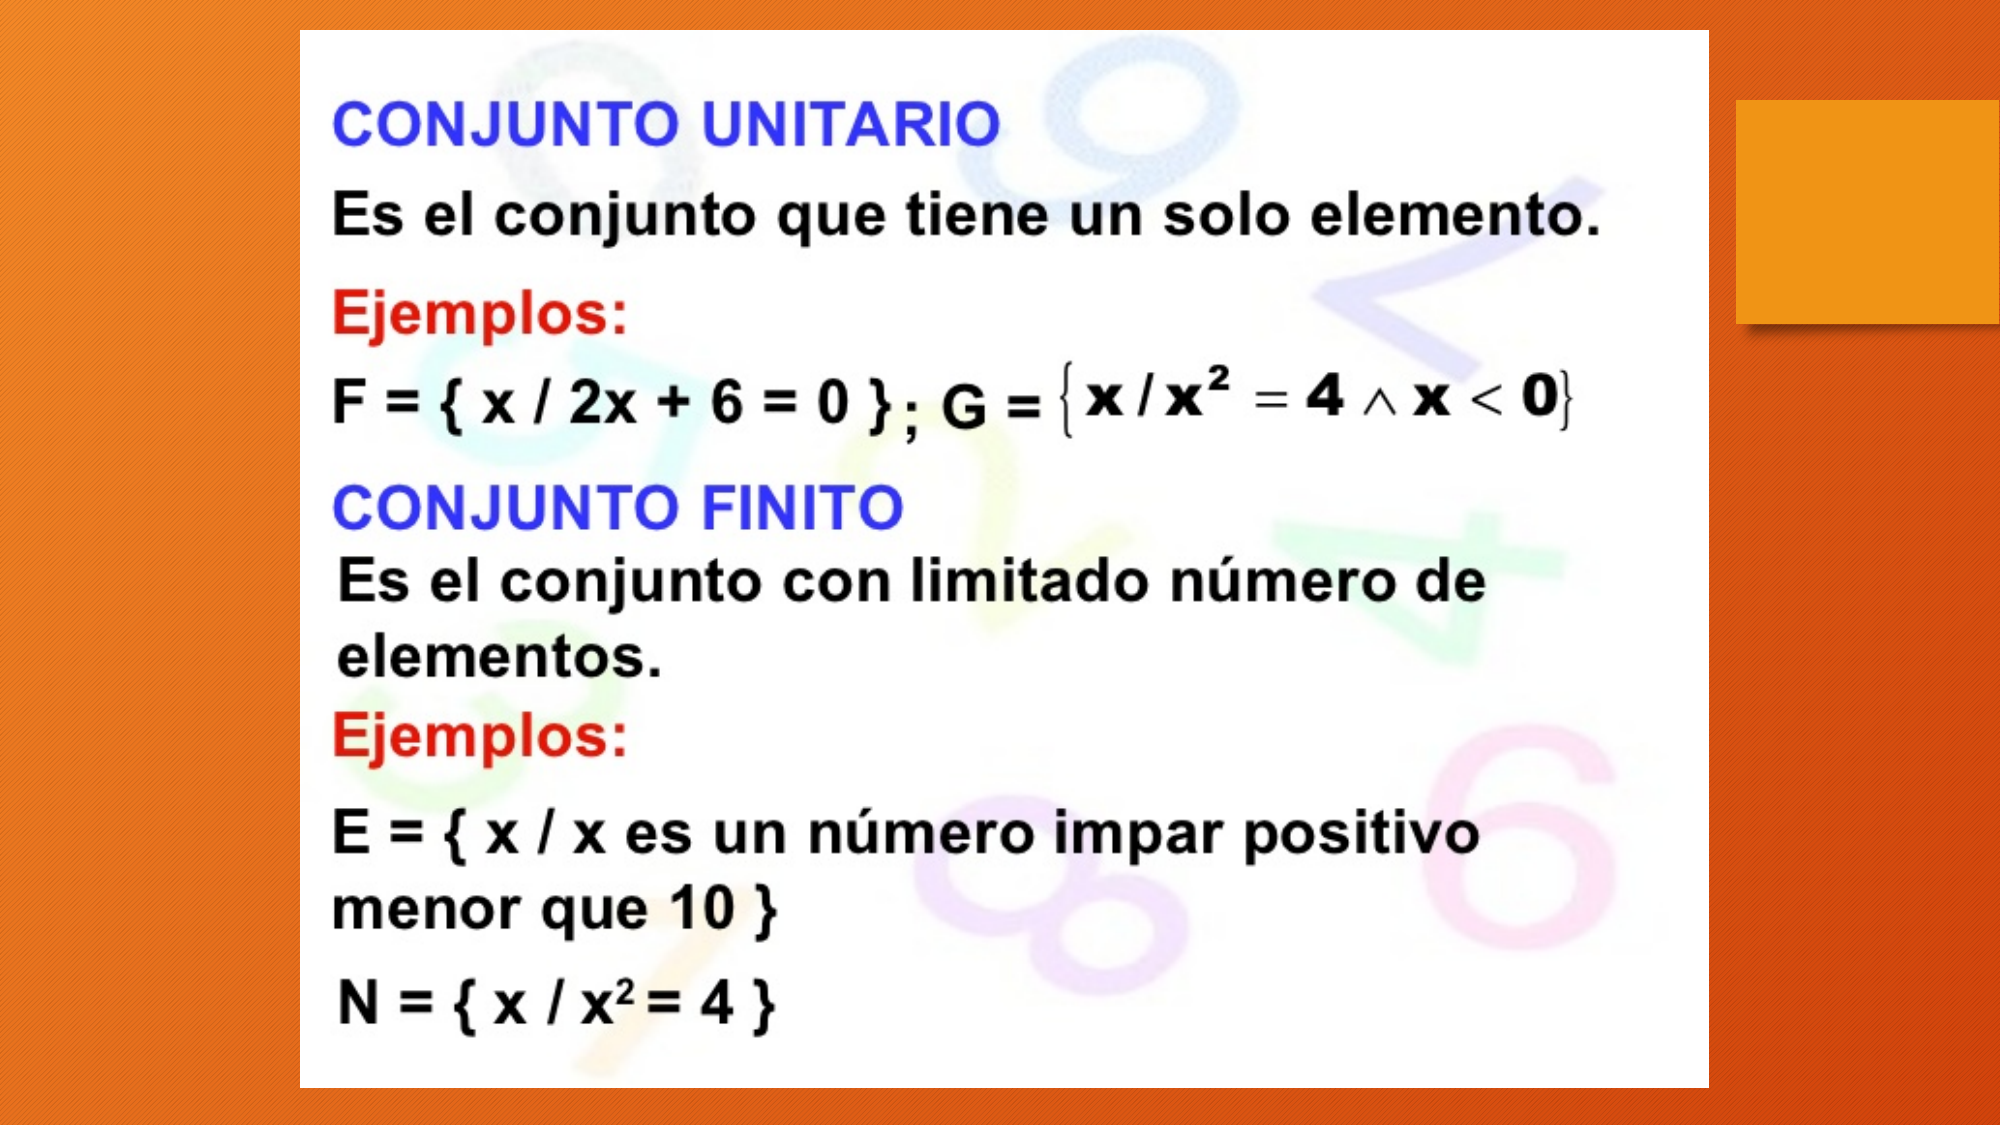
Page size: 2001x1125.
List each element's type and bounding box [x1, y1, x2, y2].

picture [300, 31, 1709, 1088]
